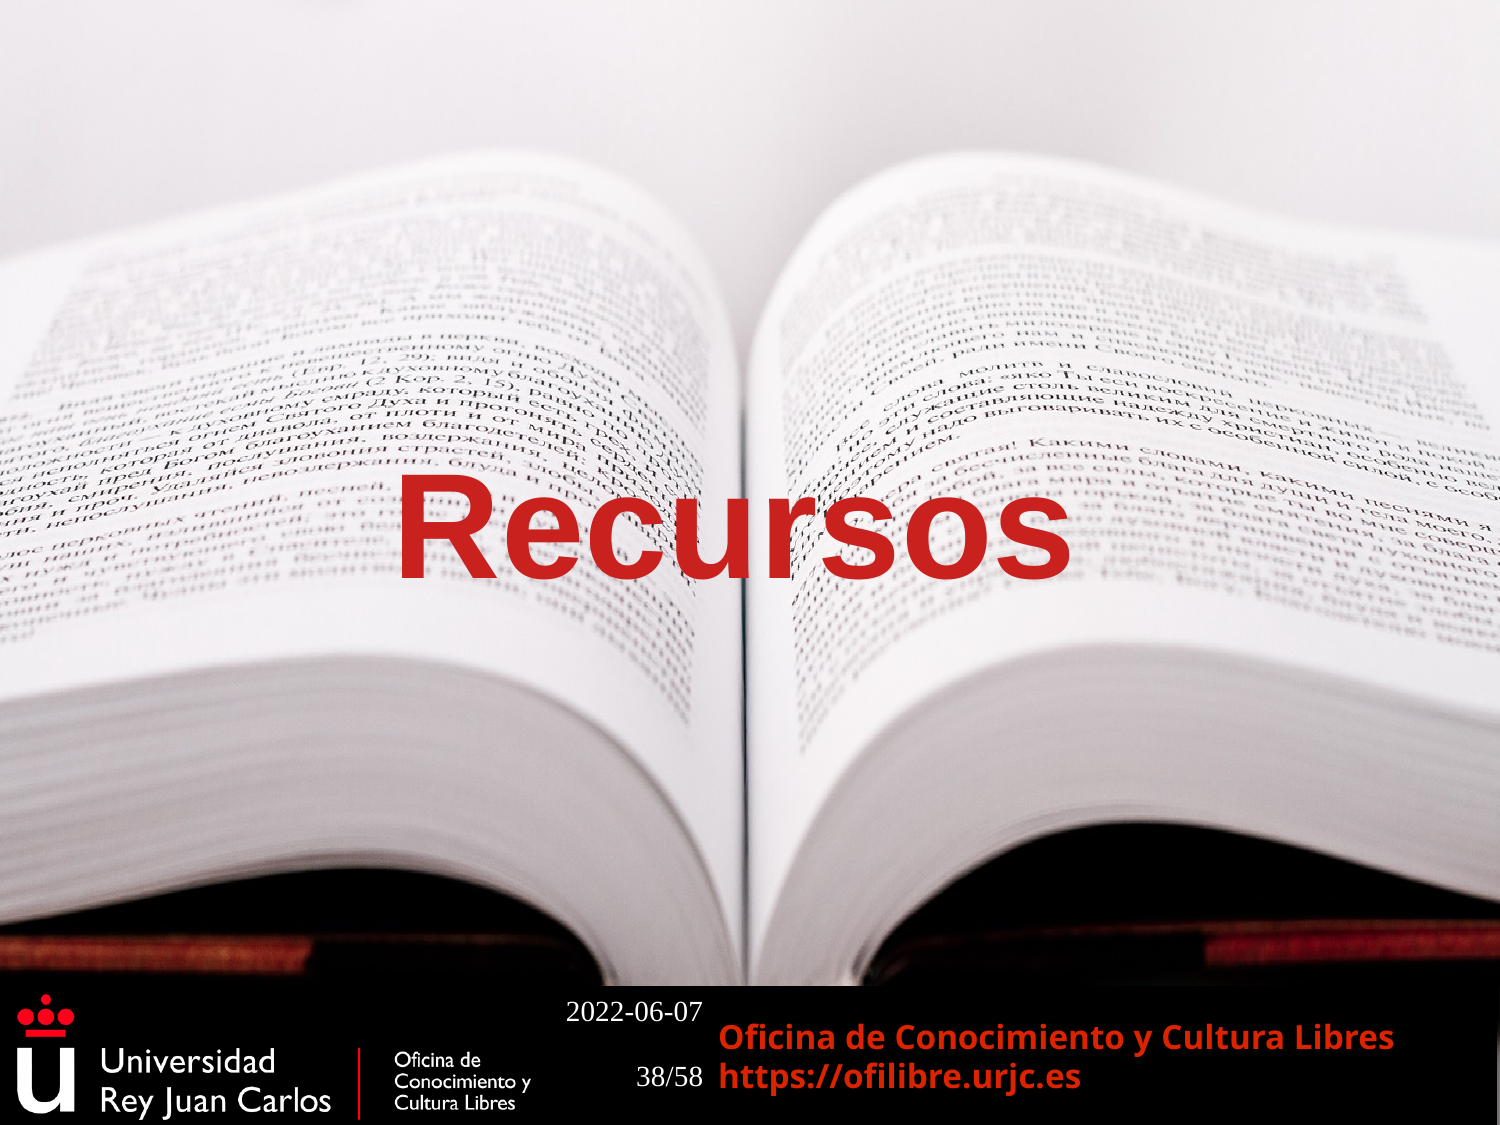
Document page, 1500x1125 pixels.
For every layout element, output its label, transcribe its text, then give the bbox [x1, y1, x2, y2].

title [75, 389, 1425, 578]
text_box Recursos [120, 435, 1351, 618]
picture [17, 994, 531, 1120]
picture [0, 0, 1500, 1125]
